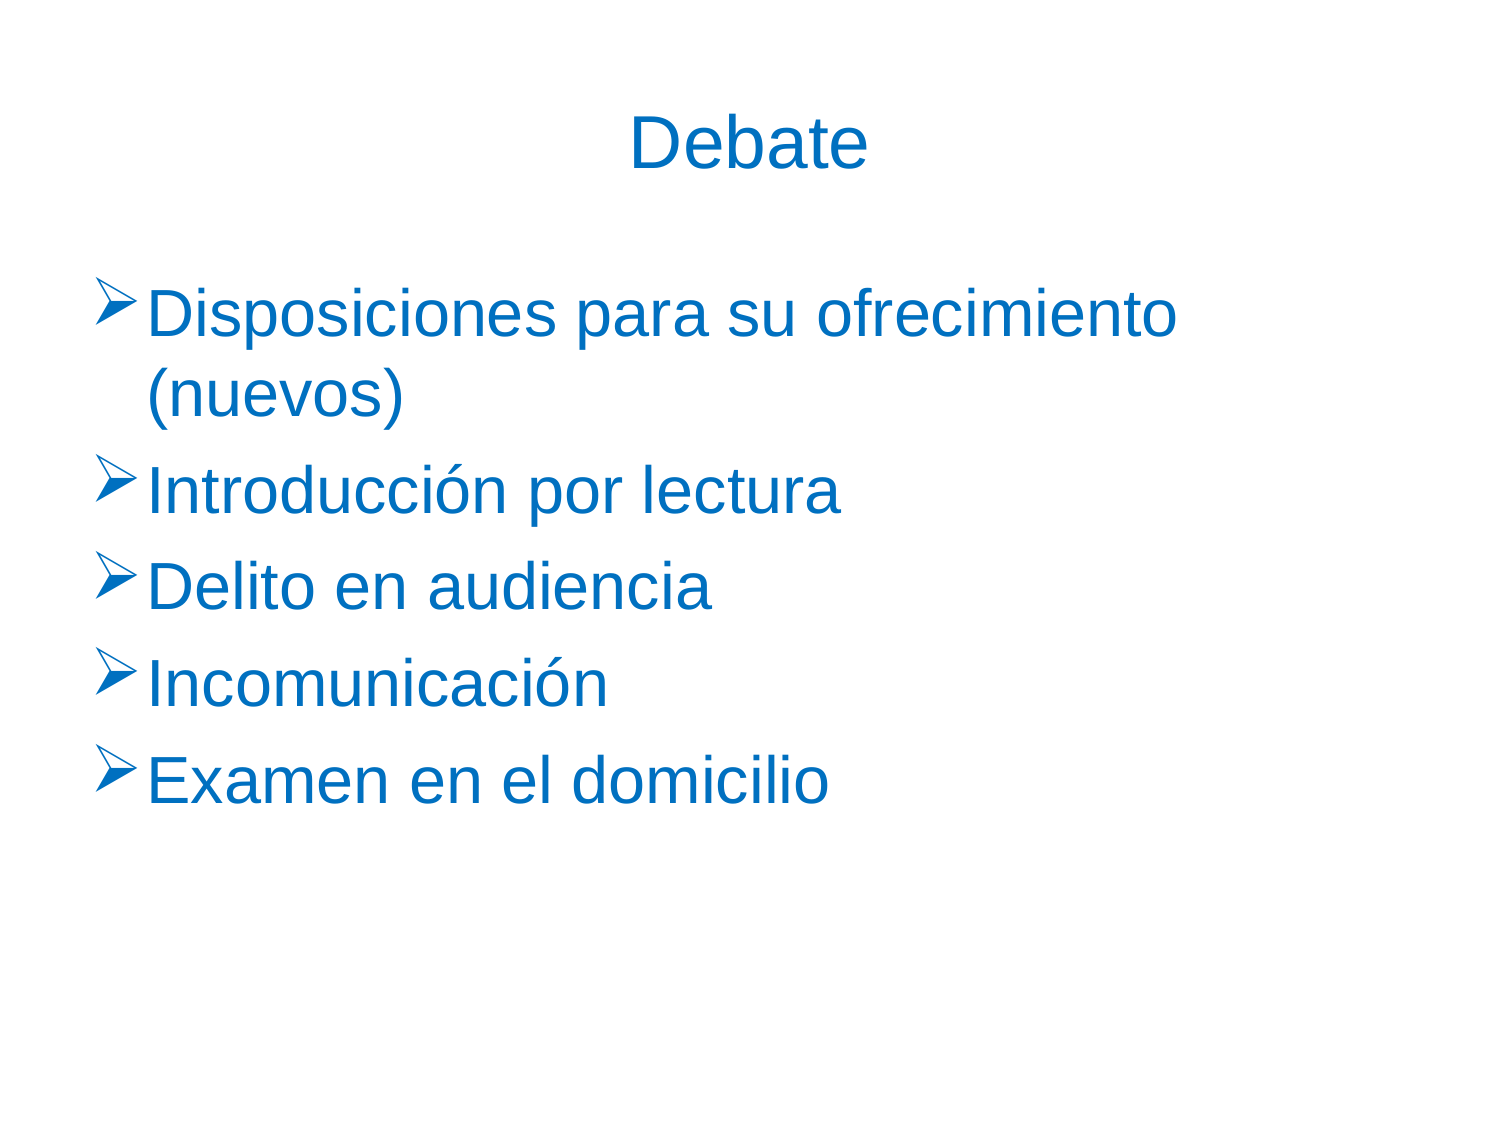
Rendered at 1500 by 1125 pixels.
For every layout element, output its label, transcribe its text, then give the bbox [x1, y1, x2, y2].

title Debate [75, 45, 1426, 233]
list Disposiciones para su ofrecimiento (nuevos) Introducción por lectura Delito en audiencia Incomunicación Examen en el domicilio [75, 262, 1426, 1018]
